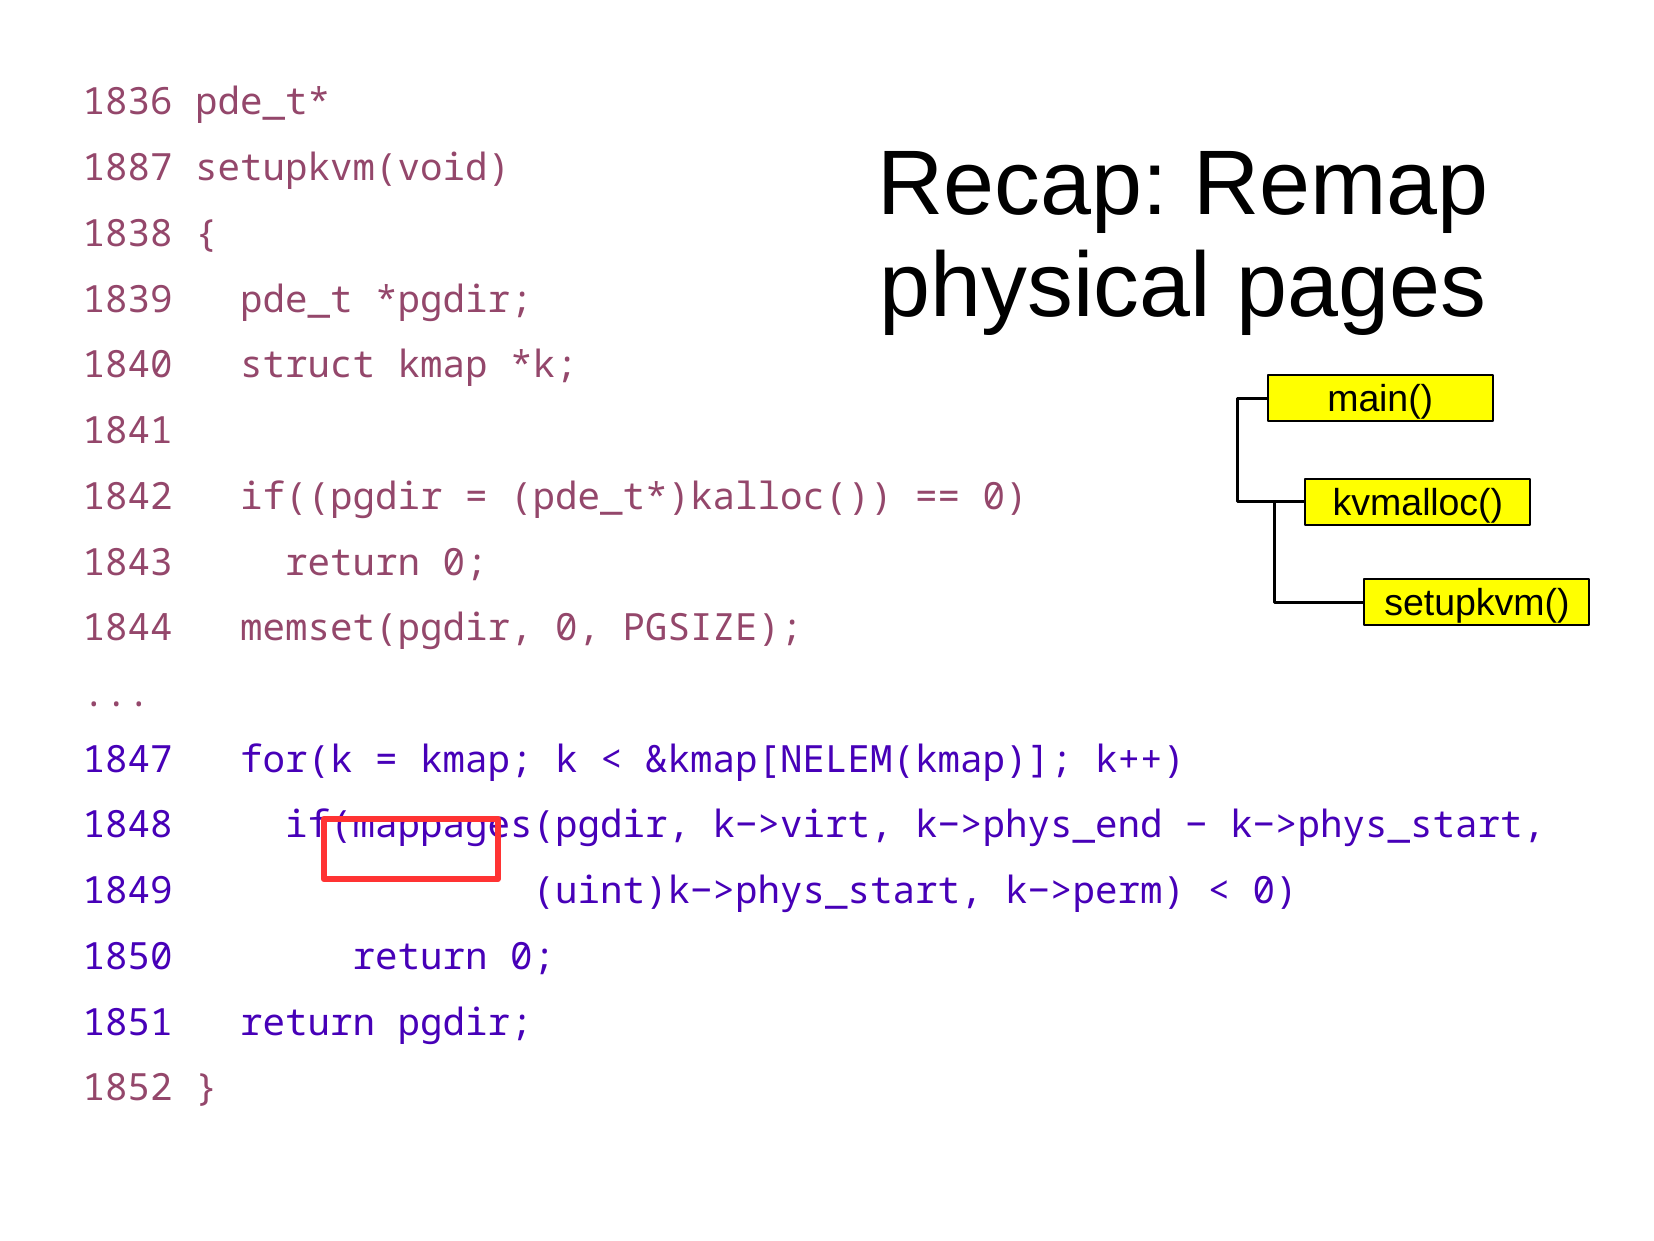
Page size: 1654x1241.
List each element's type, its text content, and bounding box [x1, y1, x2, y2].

text_box setupkvm() [1364, 579, 1590, 626]
text_box main() [1267, 375, 1493, 422]
title Recap: Remap physical pages [791, 130, 1576, 338]
list 1836 pde_t* 1887 setupkvm(void) 1838 { 1839 pde_t *pgdir; 1840 struct kmap *k; 1841 1842 if((pgdir = (pde_t*)kalloc()) == 0) 1843 return 0; 1844 memset(pgdir, 0, PGSIZE); ... 1847 for(k = kmap; k < &kmap[NELEM(kmap)]; k++) 1848 if(mappages(pgdir, k−>virt, k−>phys_end − k−>phys_start, 1849 (uint)k−>phys_start, k−>perm) < 0) 1850 return 0; 1851 return pgdir; 1852 } [82, 75, 1571, 1163]
text_box kvmalloc() [1305, 478, 1531, 526]
